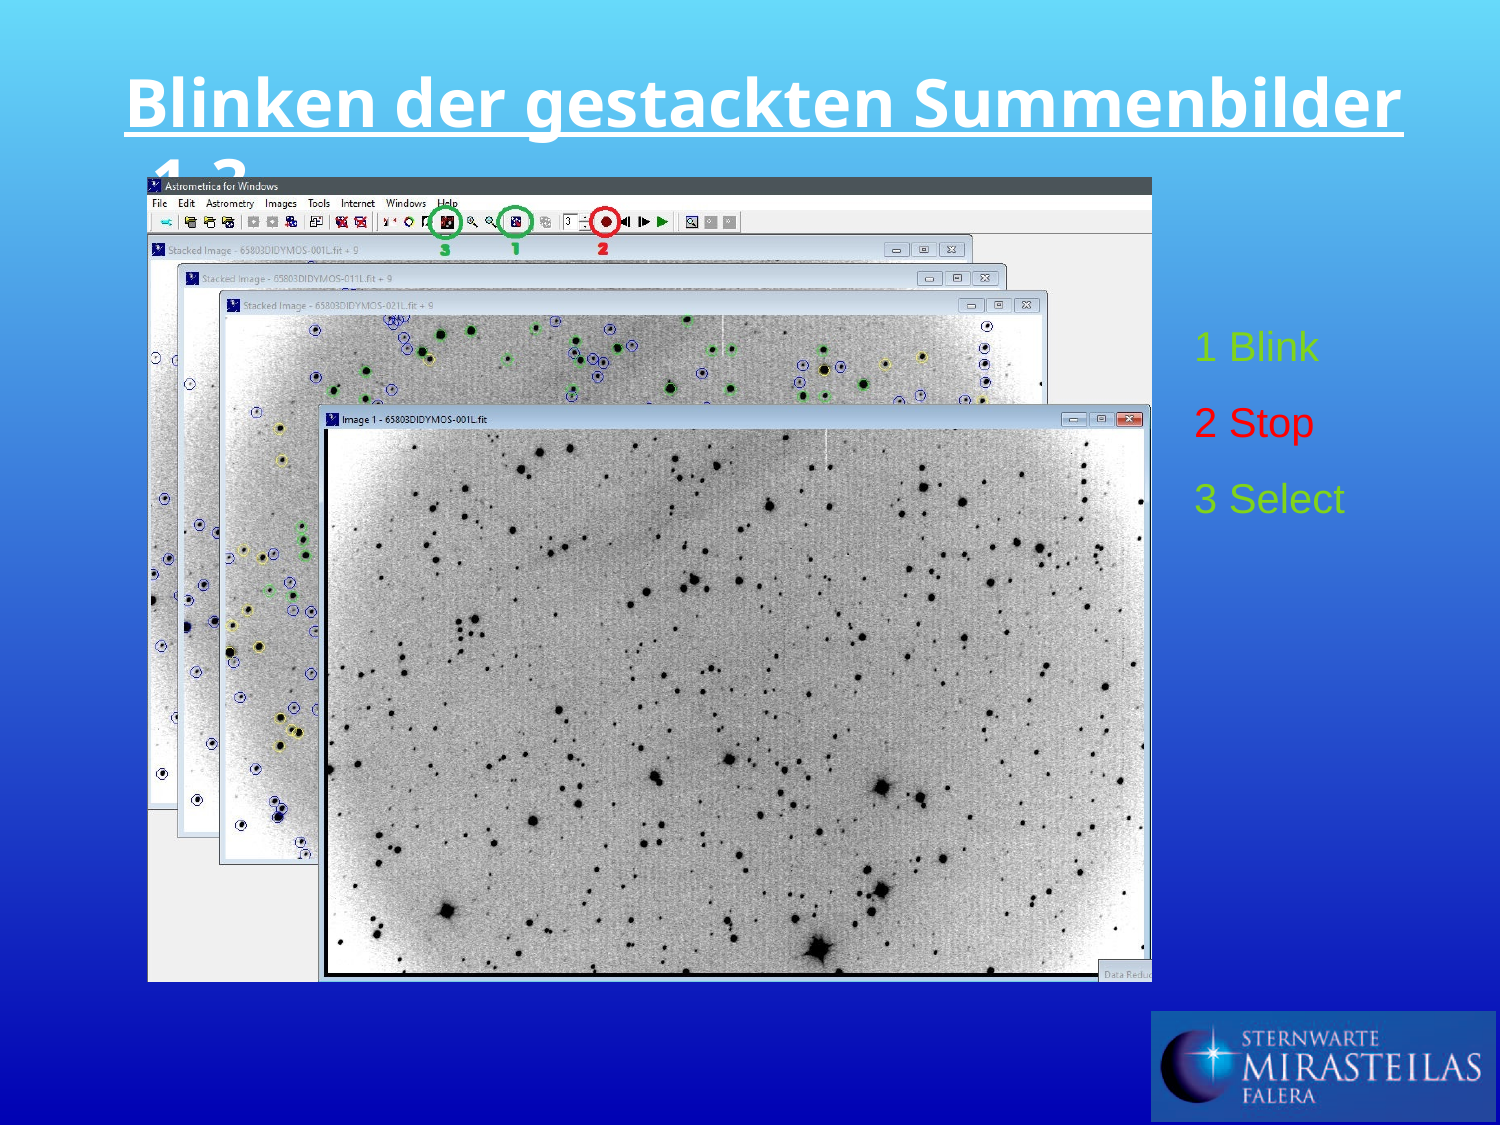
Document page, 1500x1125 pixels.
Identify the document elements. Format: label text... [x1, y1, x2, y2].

picture [147, 177, 1152, 982]
picture [1151, 1011, 1496, 1122]
text_box Blinken der gestackten Summenbilder 1-3 1 Blink 2 Stop 3 Select Video über die Positionsänderung (mit Handy) [94, 53, 1430, 680]
